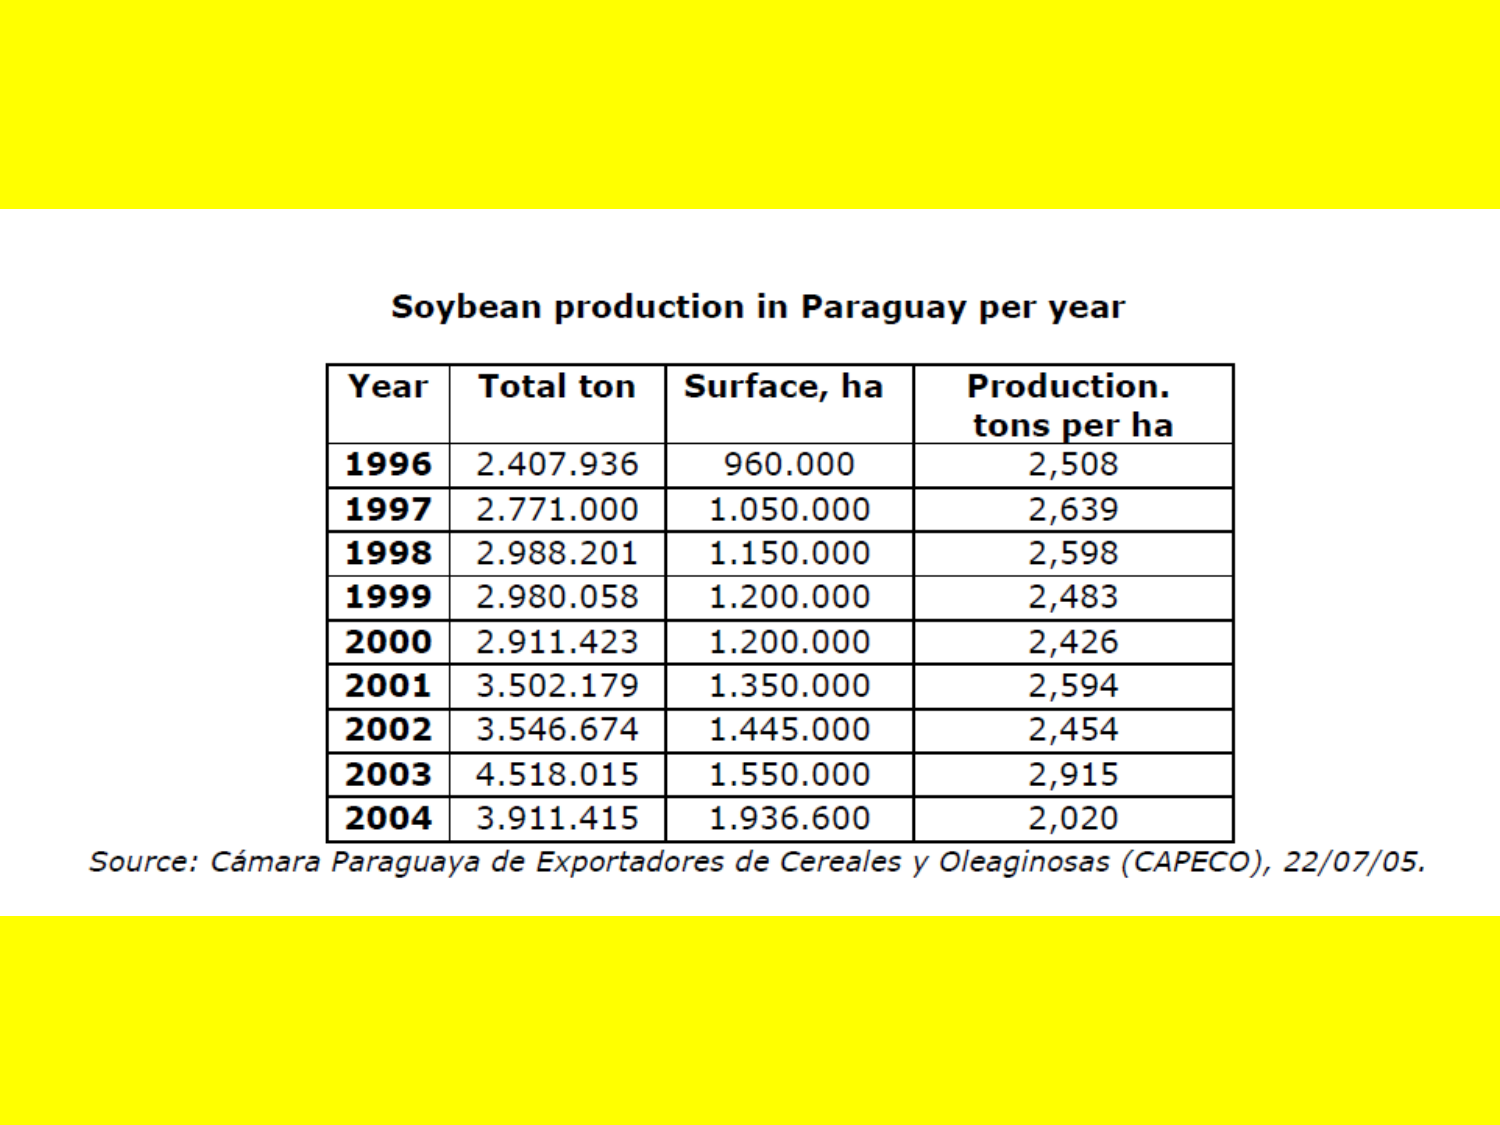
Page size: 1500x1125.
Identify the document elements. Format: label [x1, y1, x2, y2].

picture [0, 209, 1500, 916]
